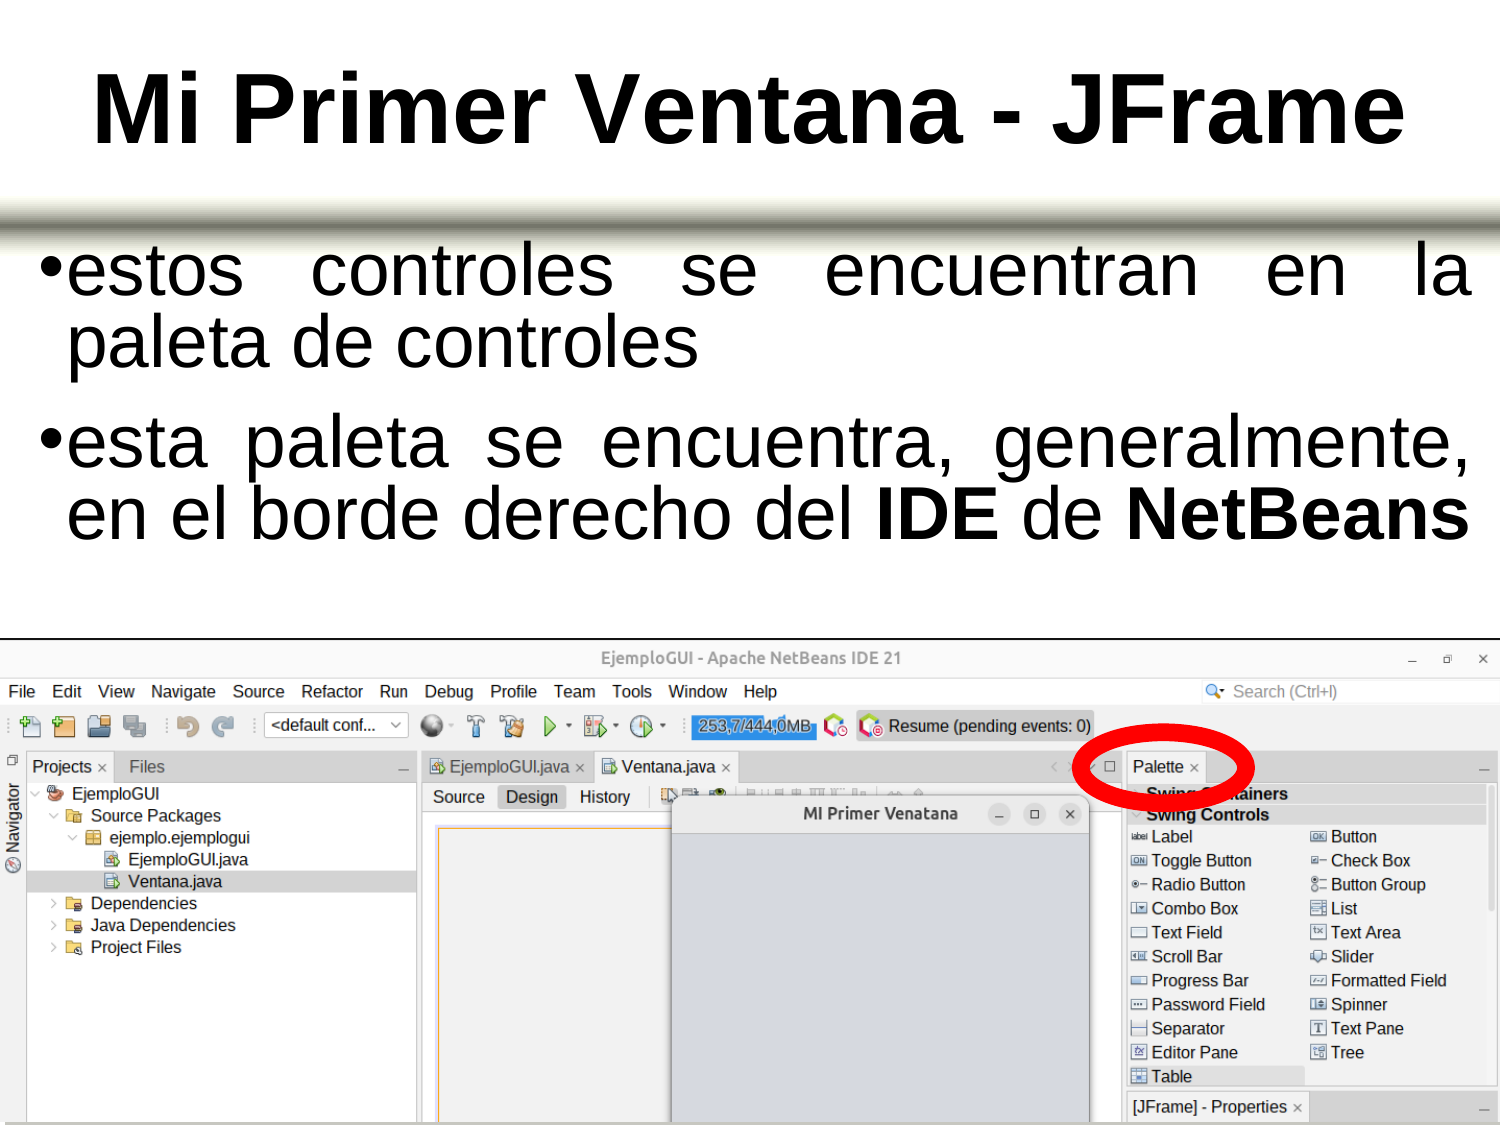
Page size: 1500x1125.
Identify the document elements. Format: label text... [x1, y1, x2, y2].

list estos controles se encuentran en la paleta de controles esta paleta se encuentra, generalmente, en el borde derecho del IDE de NetBeans [23, 230, 1489, 1040]
picture [0, 638, 1500, 1122]
title Mi Primer Ventana - JFrame [0, 9, 1500, 198]
